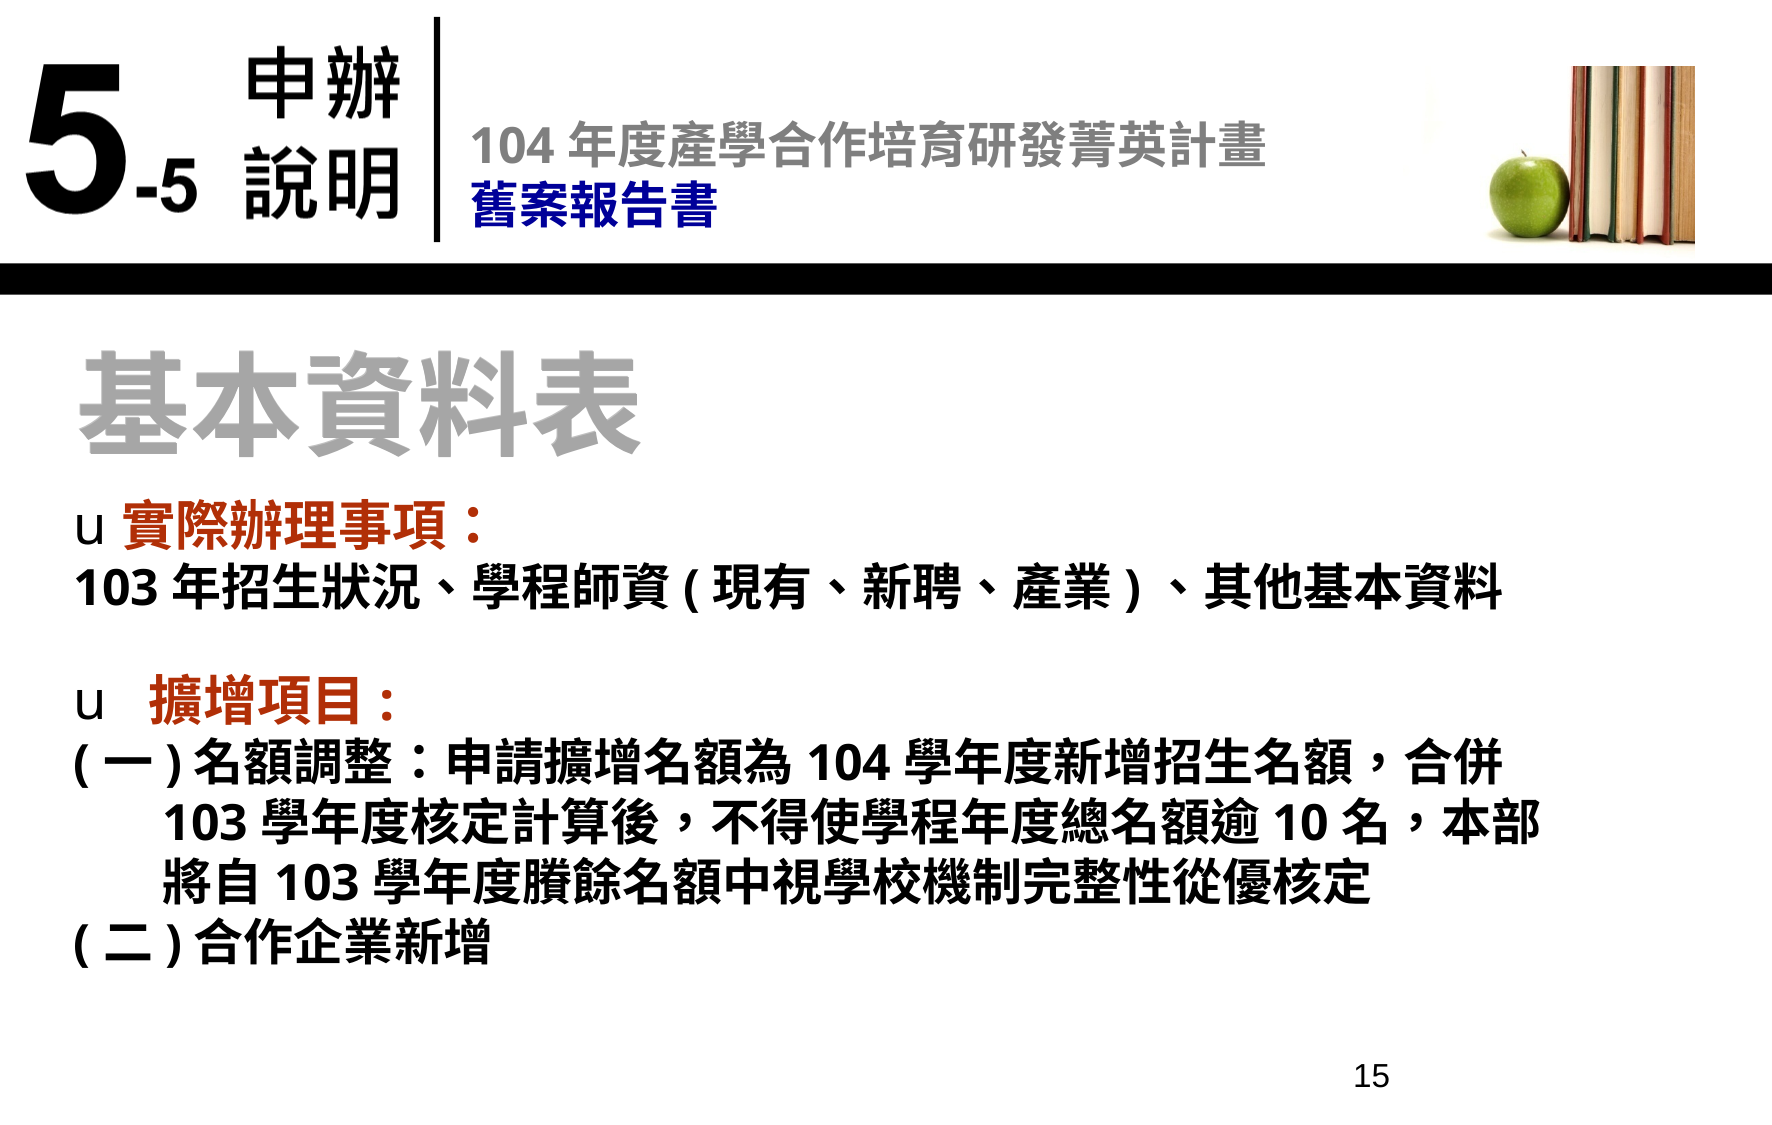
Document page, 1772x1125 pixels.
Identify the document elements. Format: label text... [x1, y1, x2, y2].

text_box 104年度產學合作培育研發菁英計畫 舊案報告書 [455, 106, 1341, 241]
text_box 15 [1338, 1046, 1752, 1125]
text_box 實際辦理事項： 103年招生狀況、學程師資(現有、新聘、產業)、其他基本資料 擴增項目: (一)名額調整：申請擴增名額為104學年度新增招生名額，合併103學年度核定計算後，不得使學程年度總名額逾10名，本部將自103學年度賸餘名額中視學校機制完整性從優核定 (二)合作企業新增 [59, 483, 1601, 984]
picture [1, 0, 447, 385]
picture [1403, 66, 1695, 261]
text_box 基本資料表 [62, 327, 659, 477]
